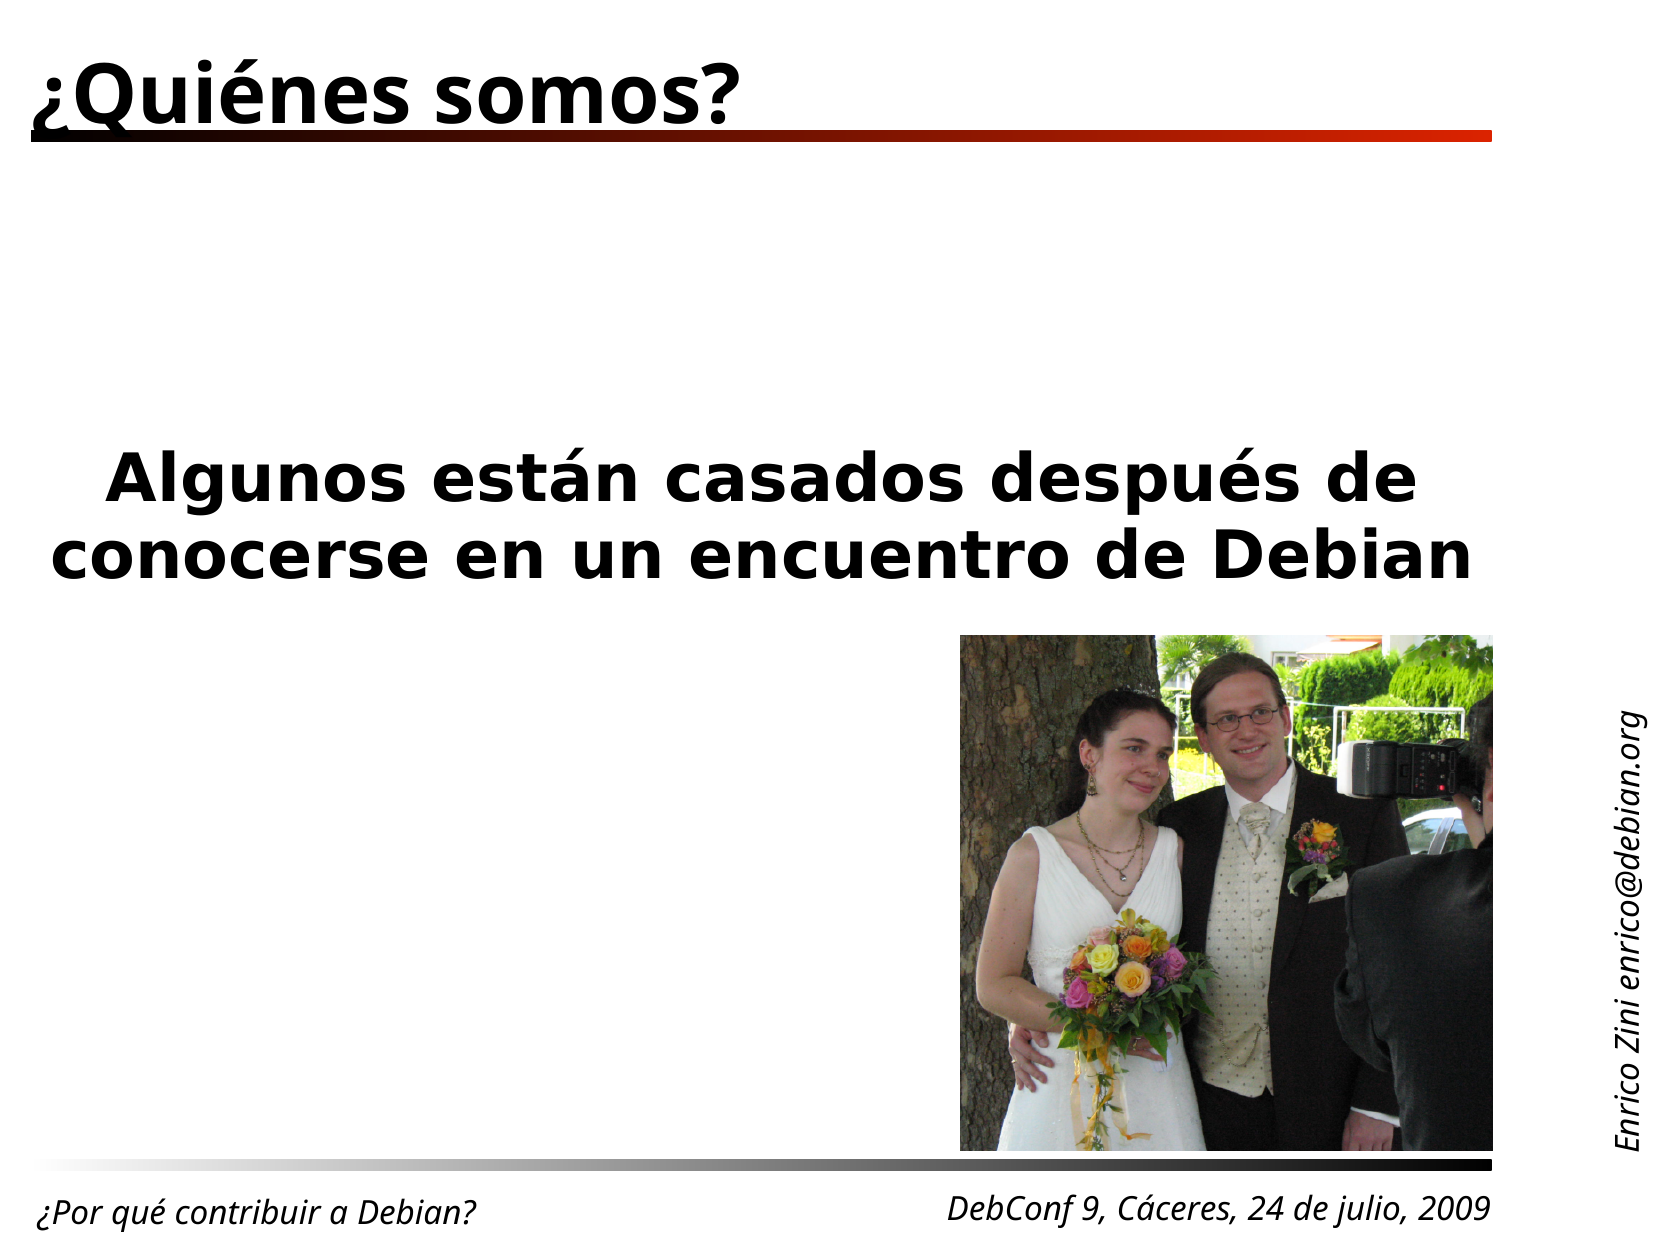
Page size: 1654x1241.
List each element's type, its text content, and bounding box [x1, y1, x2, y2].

text_box ¿Quiénes somos? [31, 34, 1438, 168]
picture [960, 635, 1493, 1151]
text_box Algunos están casados después de conocerse en un encuentro de Debian [30, 439, 1495, 595]
